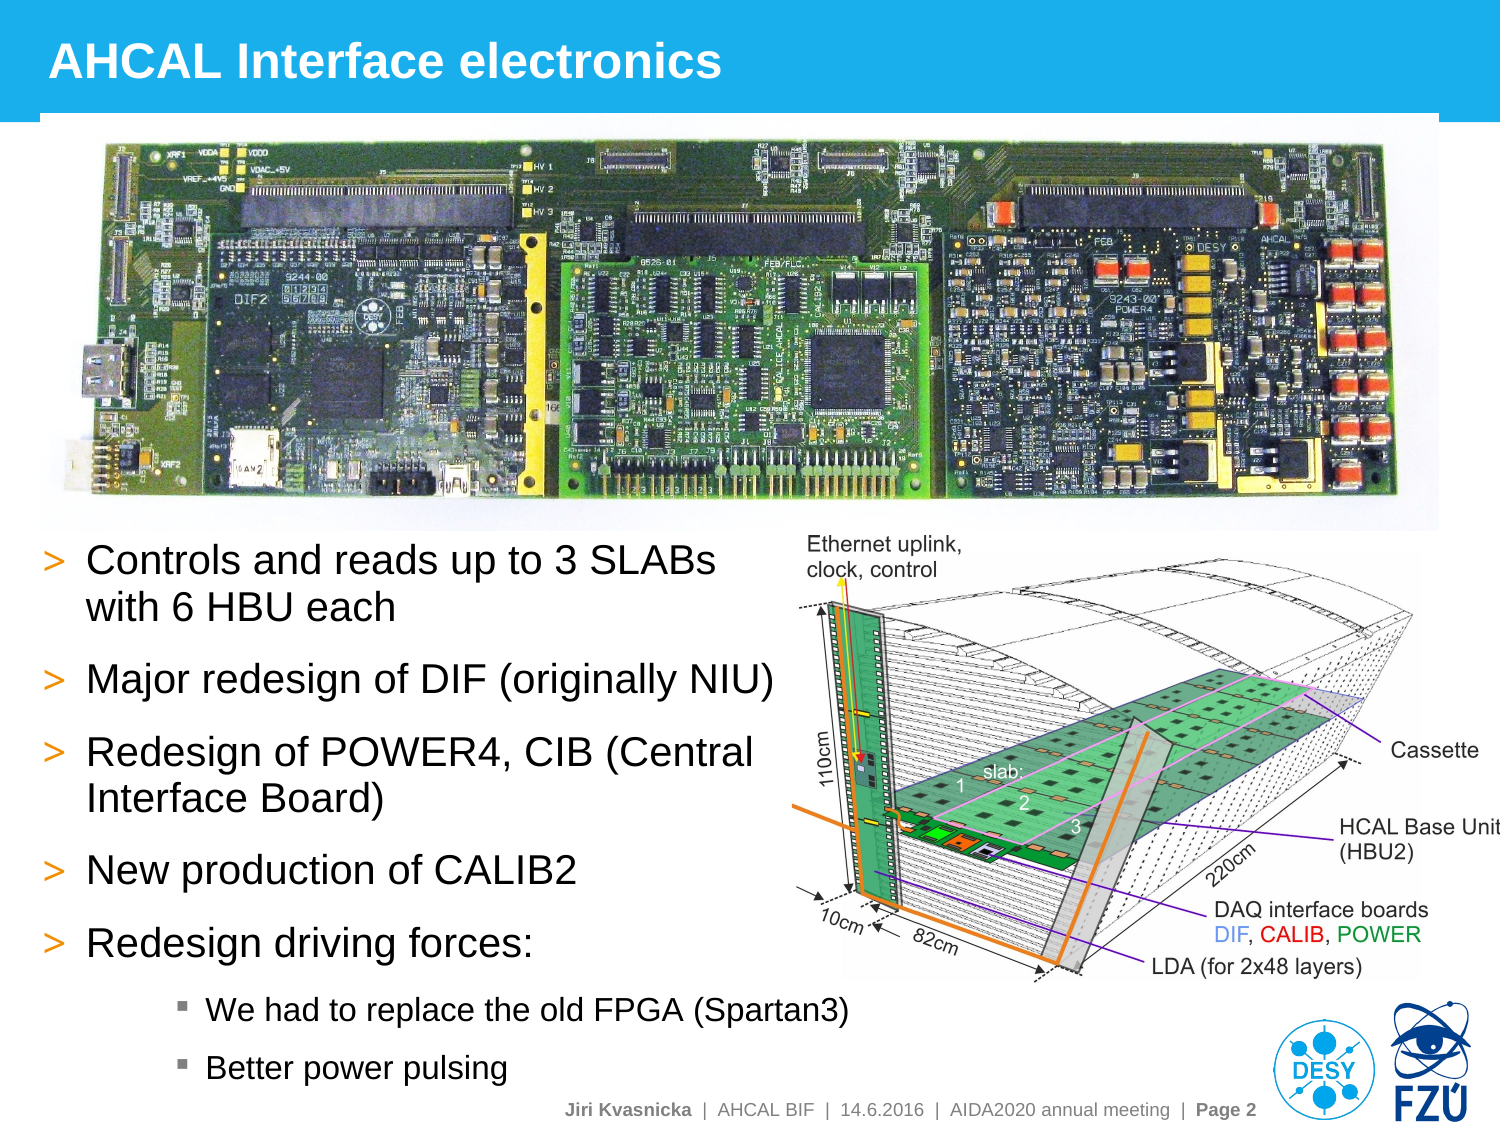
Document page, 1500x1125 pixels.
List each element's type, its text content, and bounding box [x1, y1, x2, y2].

picture [1273, 1092, 1375, 1120]
list Controls and reads up to 3 SLABs with 6 HBU each Major redesign of DIF (originally NIU) Redesign of POWER4, CIB (Central Interface Board) New production of CALIB2 Redesign driving forces: We had to replace the old FPGA (Spartan3) Better power pulsing [0, 536, 1397, 1092]
picture [40, 113, 1439, 531]
title AHCAL Interface electronics [47, 16, 1446, 107]
picture [791, 535, 1500, 983]
picture [1390, 1000, 1471, 1122]
